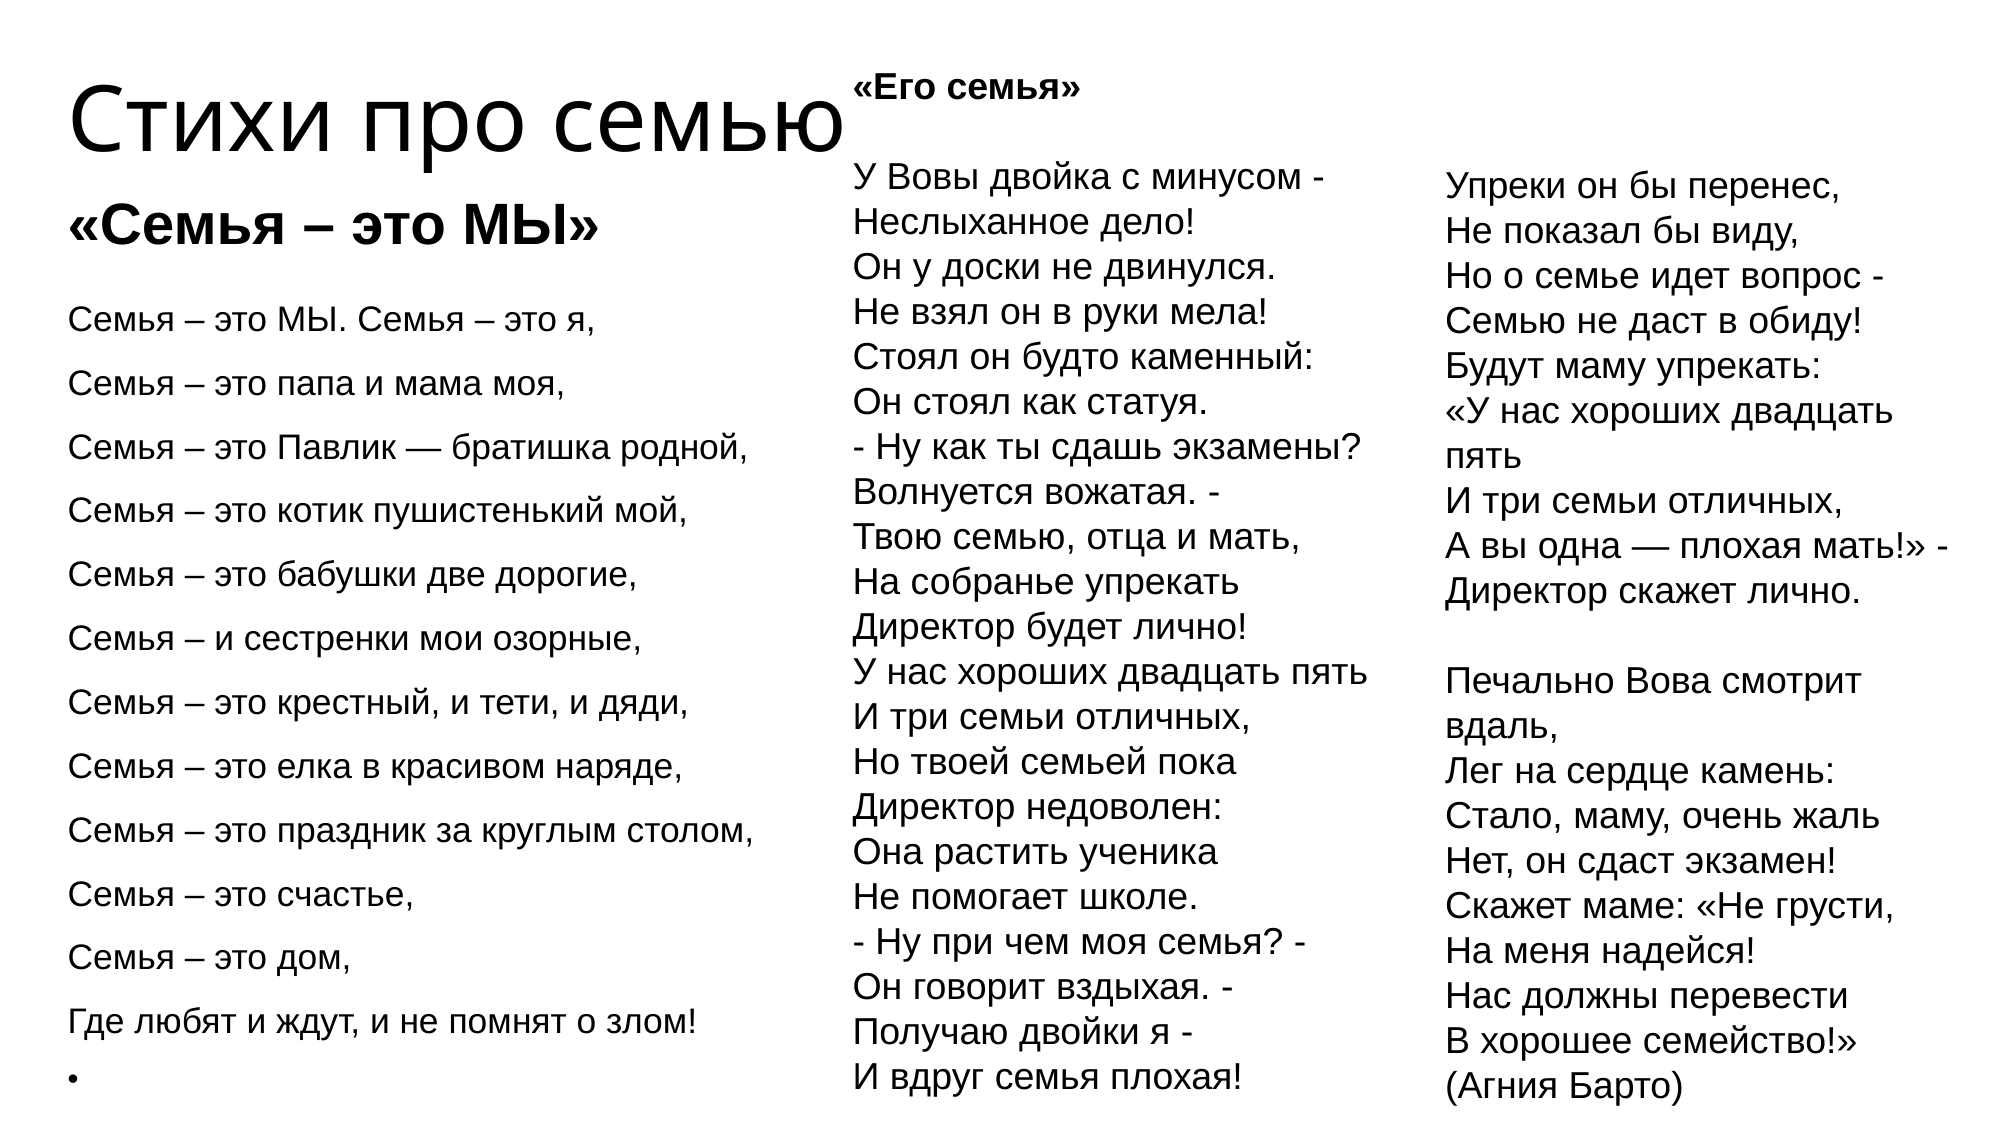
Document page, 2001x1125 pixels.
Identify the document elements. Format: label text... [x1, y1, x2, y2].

title Стихи про семью [52, 12, 1778, 197]
text_box «Его семья» У Вовы двойка с минусом - Неслыханное дело! Он у доски не двинулся. Не взял он в руки мела! Стоял он будто каменный: Он стоял как статуя. - Ну как ты сдашь экзамены? Волнуется вожатая. - Твою семью, отца и мать, На собранье упрекать Директор будет лично! У нас хороших двадцать пять И три семьи отличных, Но твоей семьей пока Директор недоволен: Она растить ученика Не помогает школе. - Ну при чем моя семья? - Он говорит вздыхая. - Получаю двойки я - И вдруг семья плохая! [837, 54, 1623, 1125]
text_box Упреки он бы перенес, Не показал бы виду, Но о семье идет вопрос - Семью не даст в обиду! Будут маму упрекать: «У нас хороших двадцать пять И три семьи отличных, А вы одна — плохая мать!» - Директор скажет лично. Печально Вова смотрит вдаль, Лег на сердце камень: Стало, маму, очень жаль Нет, он сдаст экзамен! Скажет маме: «Не грусти, На меня надейся! Нас должны перевести В хорошее семейство!» (Агния Барто) [1430, 153, 1971, 1125]
list «Семья – это МЫ» Семья – это МЫ. Семья – это я, Семья – это папа и мама моя, Семья – это Павлик — братишка родной, Семья – это котик пушистенький мой, Семья – это бабушки две дорогие, Семья – и сестренки мои озорные, Семья – это крестный, и тети, и дяди, Семья – это елка в красивом наряде, Семья – это праздник за круглым столом, Семья – это счастье, Семья – это дом, Где любят и ждут, и не помнят о злом! [52, 197, 837, 1125]
